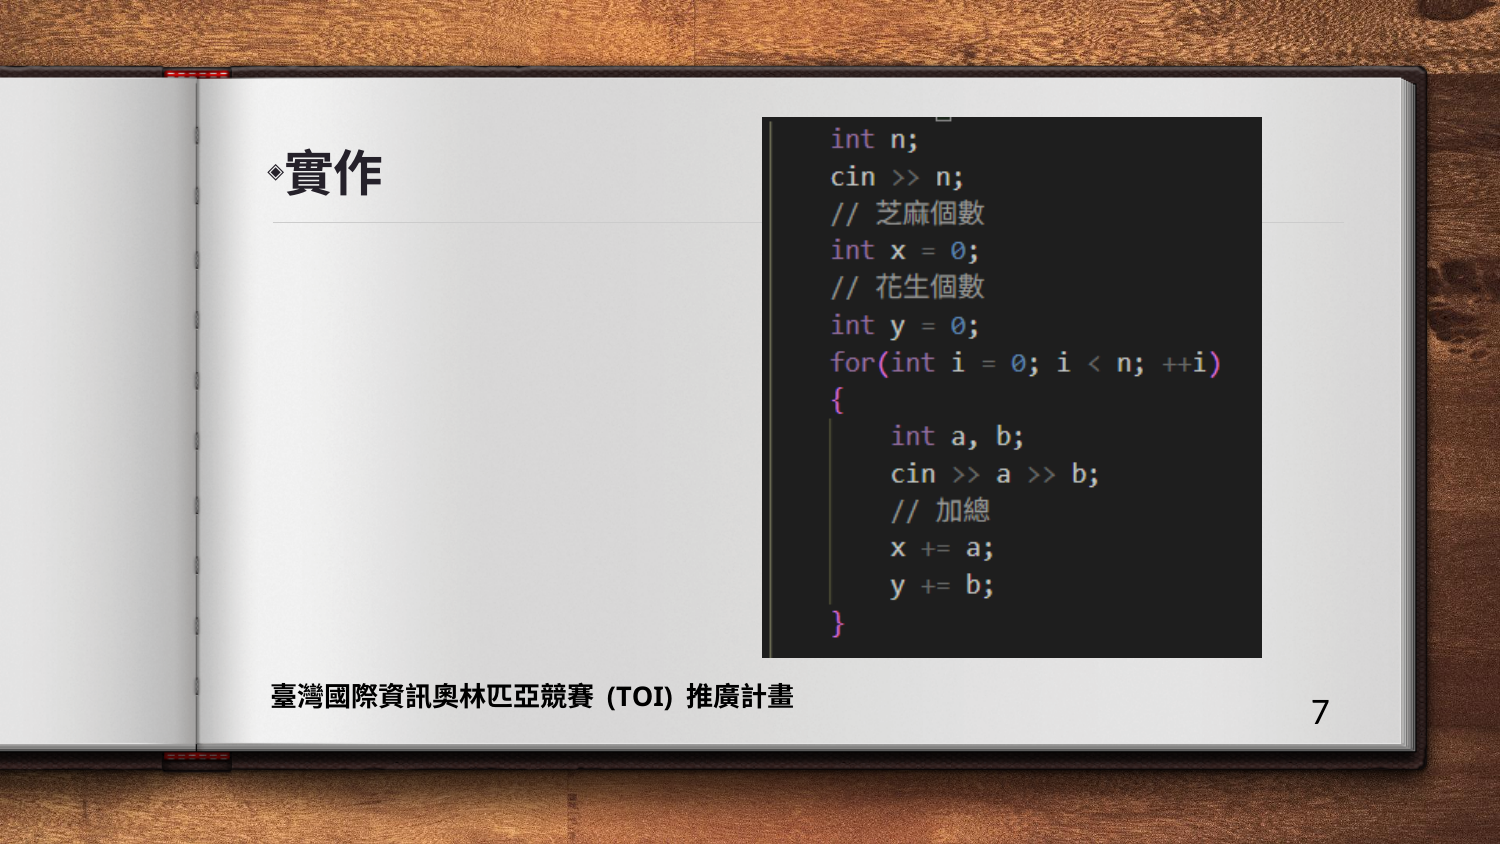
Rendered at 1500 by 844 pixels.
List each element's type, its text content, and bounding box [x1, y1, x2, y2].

list 實作 [252, 126, 762, 216]
text_box 7 [1295, 672, 1386, 737]
picture [762, 117, 1262, 658]
